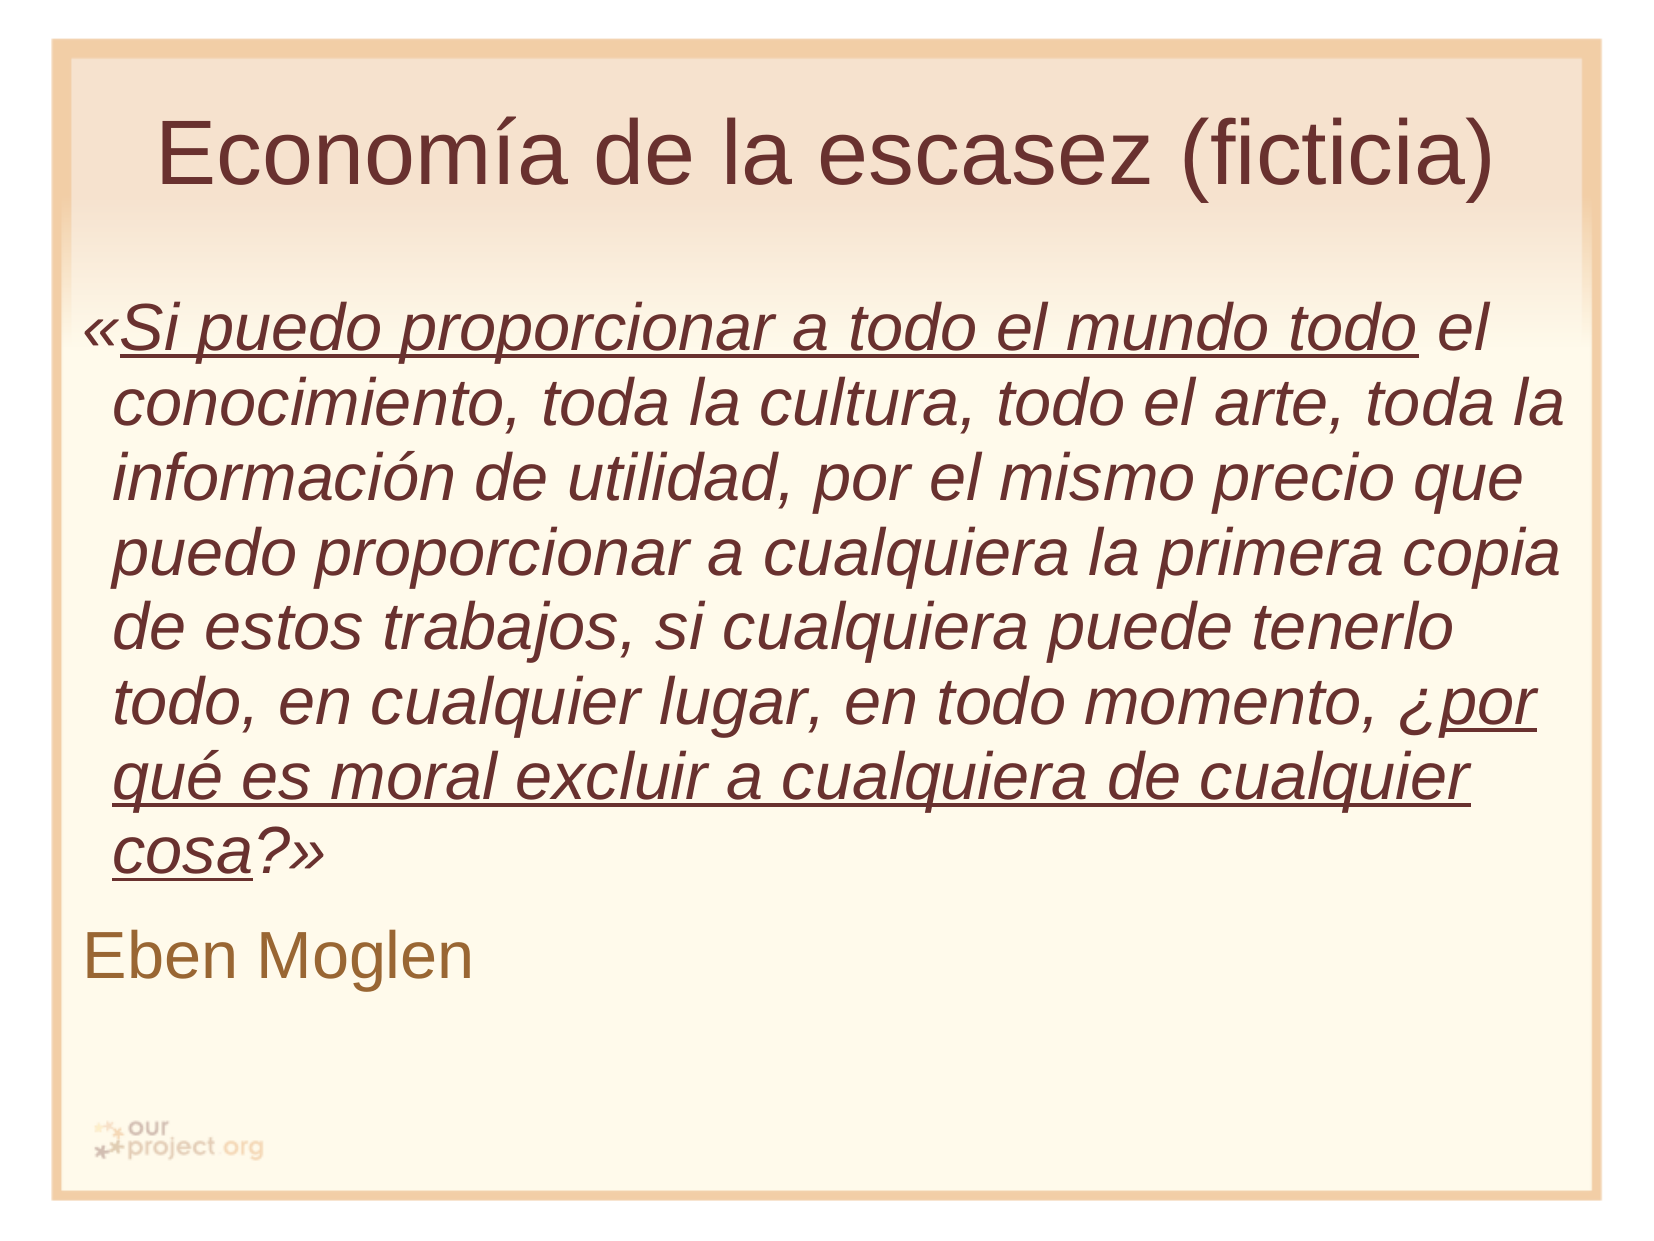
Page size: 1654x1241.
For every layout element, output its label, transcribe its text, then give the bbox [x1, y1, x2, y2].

picture [0, 0, 1654, 1241]
list «Si puedo proporcionar a todo el mundo todo el conocimiento, toda la cultura, todo el arte, toda la información de utilidad, por el mismo precio que puedo proporcionar a cualquiera la primera copia de estos trabajos, si cualquiera puede tenerlo todo, en cualquier lugar, en todo momento, ¿por qué es moral excluir a cualquiera de cualquier cosa?» Eben Moglen [82, 290, 1571, 1094]
title Economía de la escasez (ficticia) [82, 56, 1571, 250]
